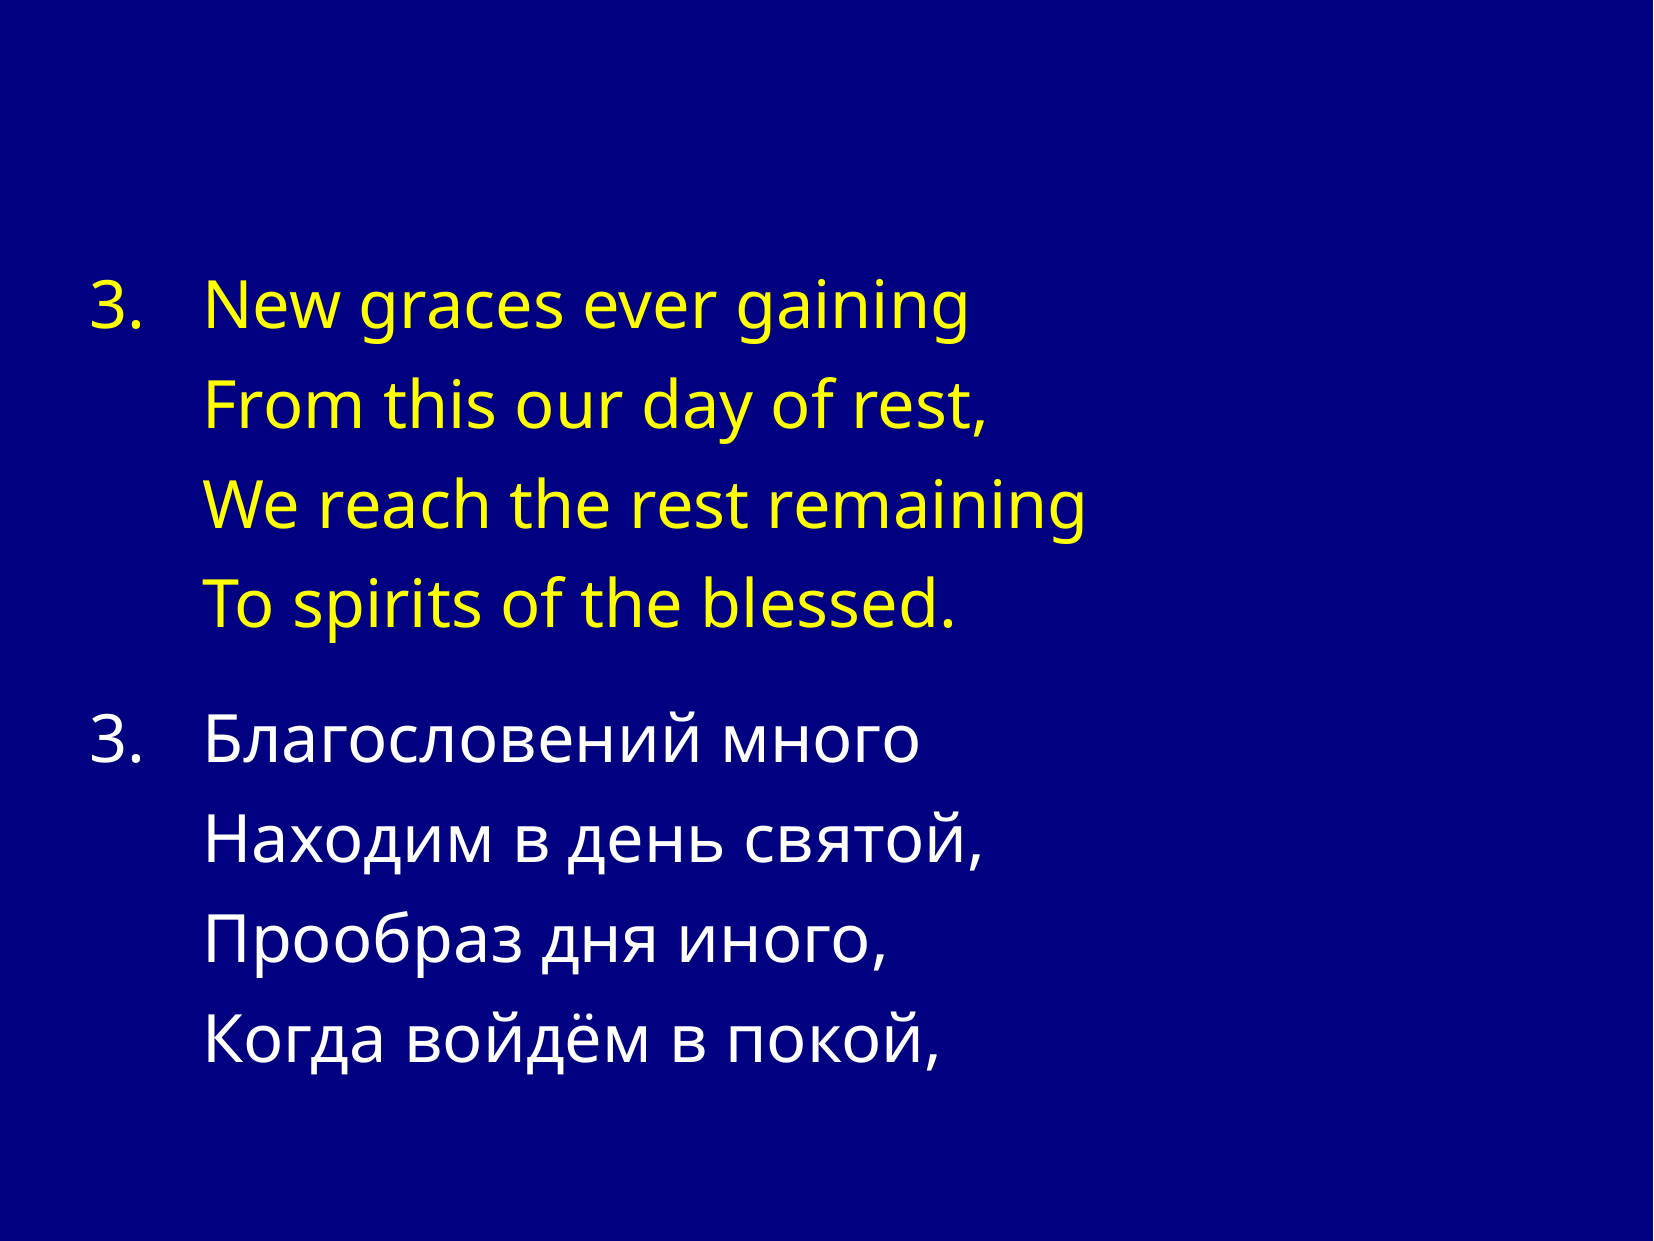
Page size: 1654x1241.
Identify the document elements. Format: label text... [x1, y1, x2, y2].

text_box 3. New graces ever gaining From this our day of rest, We reach the rest remaining To spirits of the blessed. [75, 150, 1576, 638]
text_box 3. Благословений много Находим в день святой, Прообраз дня иного, Когда войдём в покой, [75, 675, 1576, 1163]
